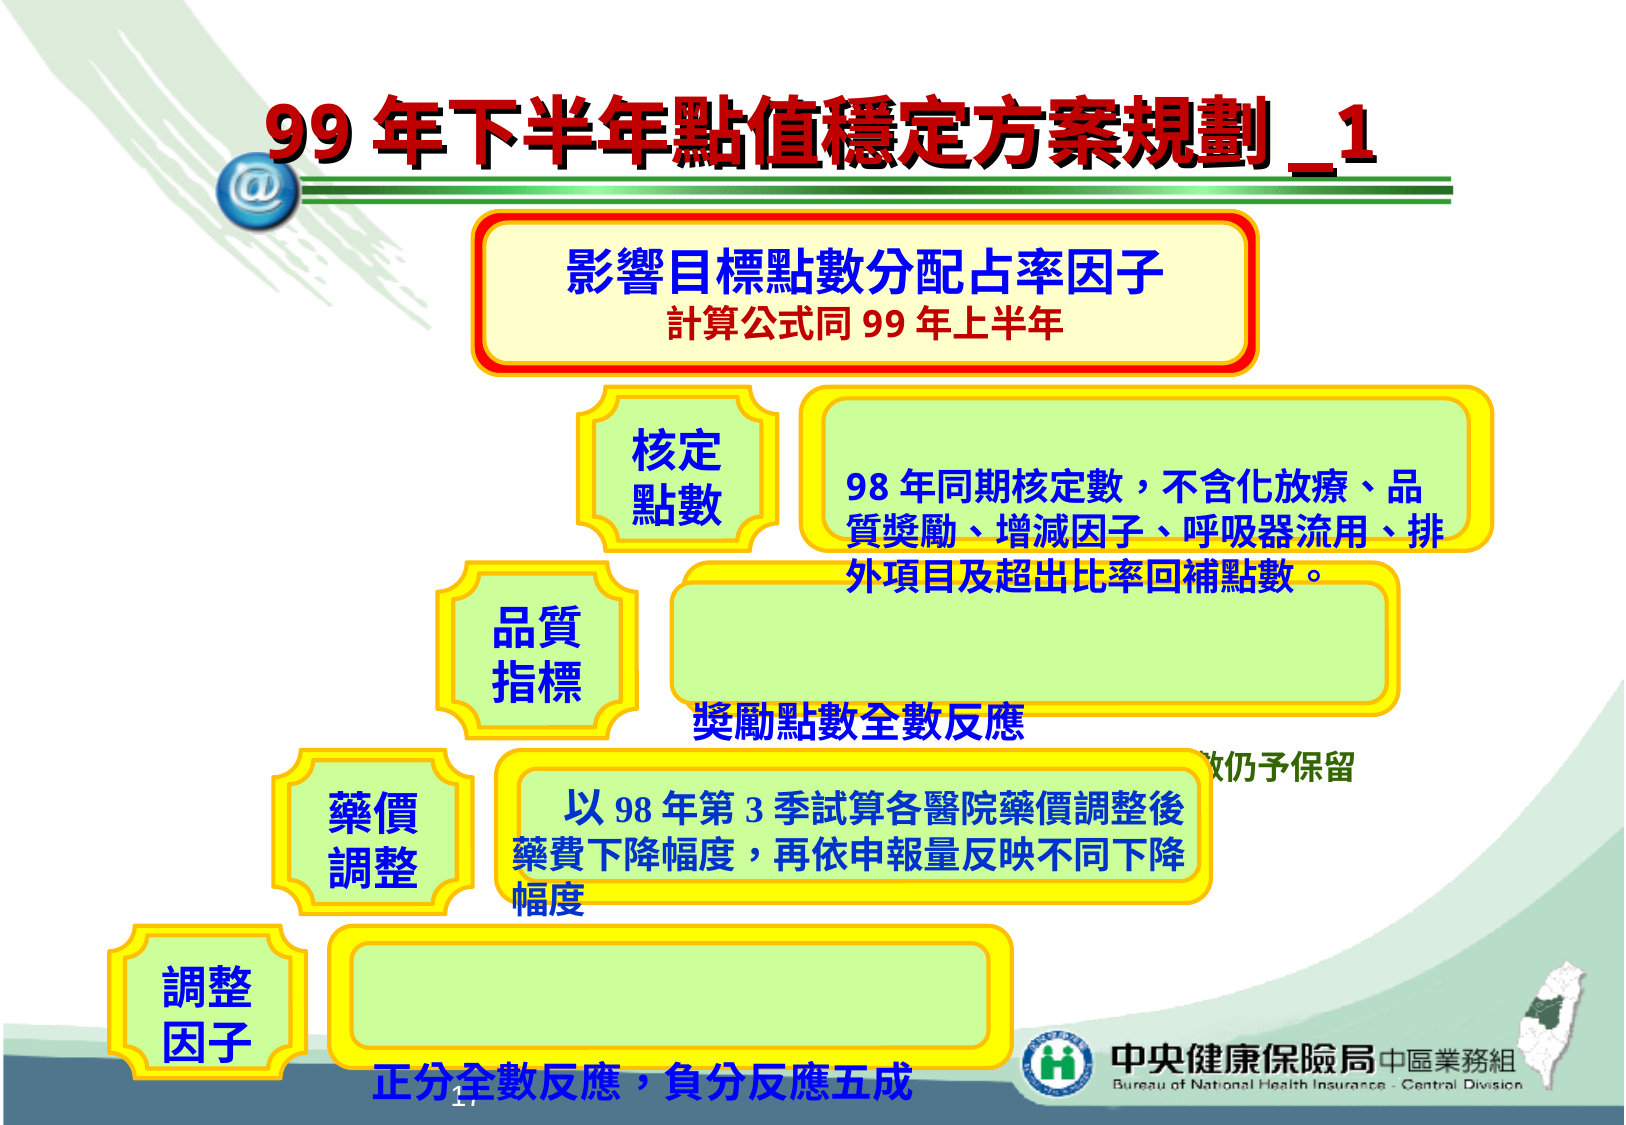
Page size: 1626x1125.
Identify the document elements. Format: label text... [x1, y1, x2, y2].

text_box [1152, 564, 1175, 582]
text_box 正分全數反應，負分反應五成 [351, 943, 989, 1048]
text_box [796, 704, 803, 715]
text_box [1007, 562, 1018, 570]
text_box [707, 704, 725, 715]
text_box [1232, 562, 1245, 582]
text_box [856, 562, 867, 582]
text_box [724, 704, 737, 715]
text_box [839, 704, 844, 715]
text_box [1270, 562, 1281, 574]
text_box [496, 749, 1211, 773]
text_box 以98年第3季試算各醫院藥價調整後藥費下降幅度，再依申報量反映不同下降幅度 [496, 773, 1234, 929]
text_box [1249, 562, 1267, 582]
text_box 藥價調整 [289, 760, 457, 904]
text_box [756, 704, 762, 711]
text_box [109, 925, 306, 1079]
text_box [1310, 572, 1317, 579]
text_box [884, 704, 905, 715]
text_box [437, 562, 637, 739]
text_box 調整因子 [125, 935, 291, 1069]
text_box [472, 210, 1258, 376]
text_box [954, 704, 1004, 715]
text_box [1269, 576, 1283, 582]
text_box 品質指標 [453, 573, 621, 728]
text_box [329, 925, 1012, 1125]
text_box [1008, 562, 1048, 582]
text_box [1080, 562, 1090, 582]
text_box [1053, 562, 1060, 571]
text_box [952, 562, 966, 582]
text_box [892, 563, 905, 582]
text_box [872, 708, 887, 715]
text_box [1180, 562, 1190, 582]
text_box 奬勵點數全數反應 前期申報點數不足之醫院其奬勵點數仍予保留 [671, 582, 1387, 704]
text_box 影響目標點數分配占率因子 計算公式同99年上半年 [484, 222, 1247, 364]
text_box 核定點數 [593, 396, 762, 541]
text_box [578, 386, 778, 551]
text_box [1209, 562, 1228, 582]
text_box 98年同期核定數，不含化放療、品質奬勵、增減因子、呼吸器流用、排外項目及超出比率回補點數。 [823, 398, 1469, 540]
text_box [1009, 562, 1399, 715]
text_box [1095, 562, 1148, 582]
text_box [800, 386, 1493, 551]
text_box [930, 565, 947, 569]
title 99年下半年點值穩定方案規劃_1 [121, 35, 1521, 223]
text_box [766, 704, 779, 715]
text_box [1160, 572, 1167, 579]
text_box [976, 575, 985, 582]
text_box [909, 562, 925, 582]
text_box [923, 704, 928, 715]
text_box [930, 573, 947, 578]
text_box [435, 1082, 442, 1096]
text_box [687, 703, 695, 711]
text_box [683, 562, 856, 584]
text_box [872, 562, 888, 582]
text_box [808, 704, 821, 715]
text_box [1053, 562, 1075, 582]
text_box [854, 568, 860, 575]
text_box [273, 750, 473, 915]
text_box [931, 704, 949, 715]
text_box [1042, 562, 1048, 571]
text_box [847, 704, 874, 715]
text_box [982, 562, 1004, 582]
text_box [1192, 562, 1204, 575]
text_box [971, 564, 978, 570]
